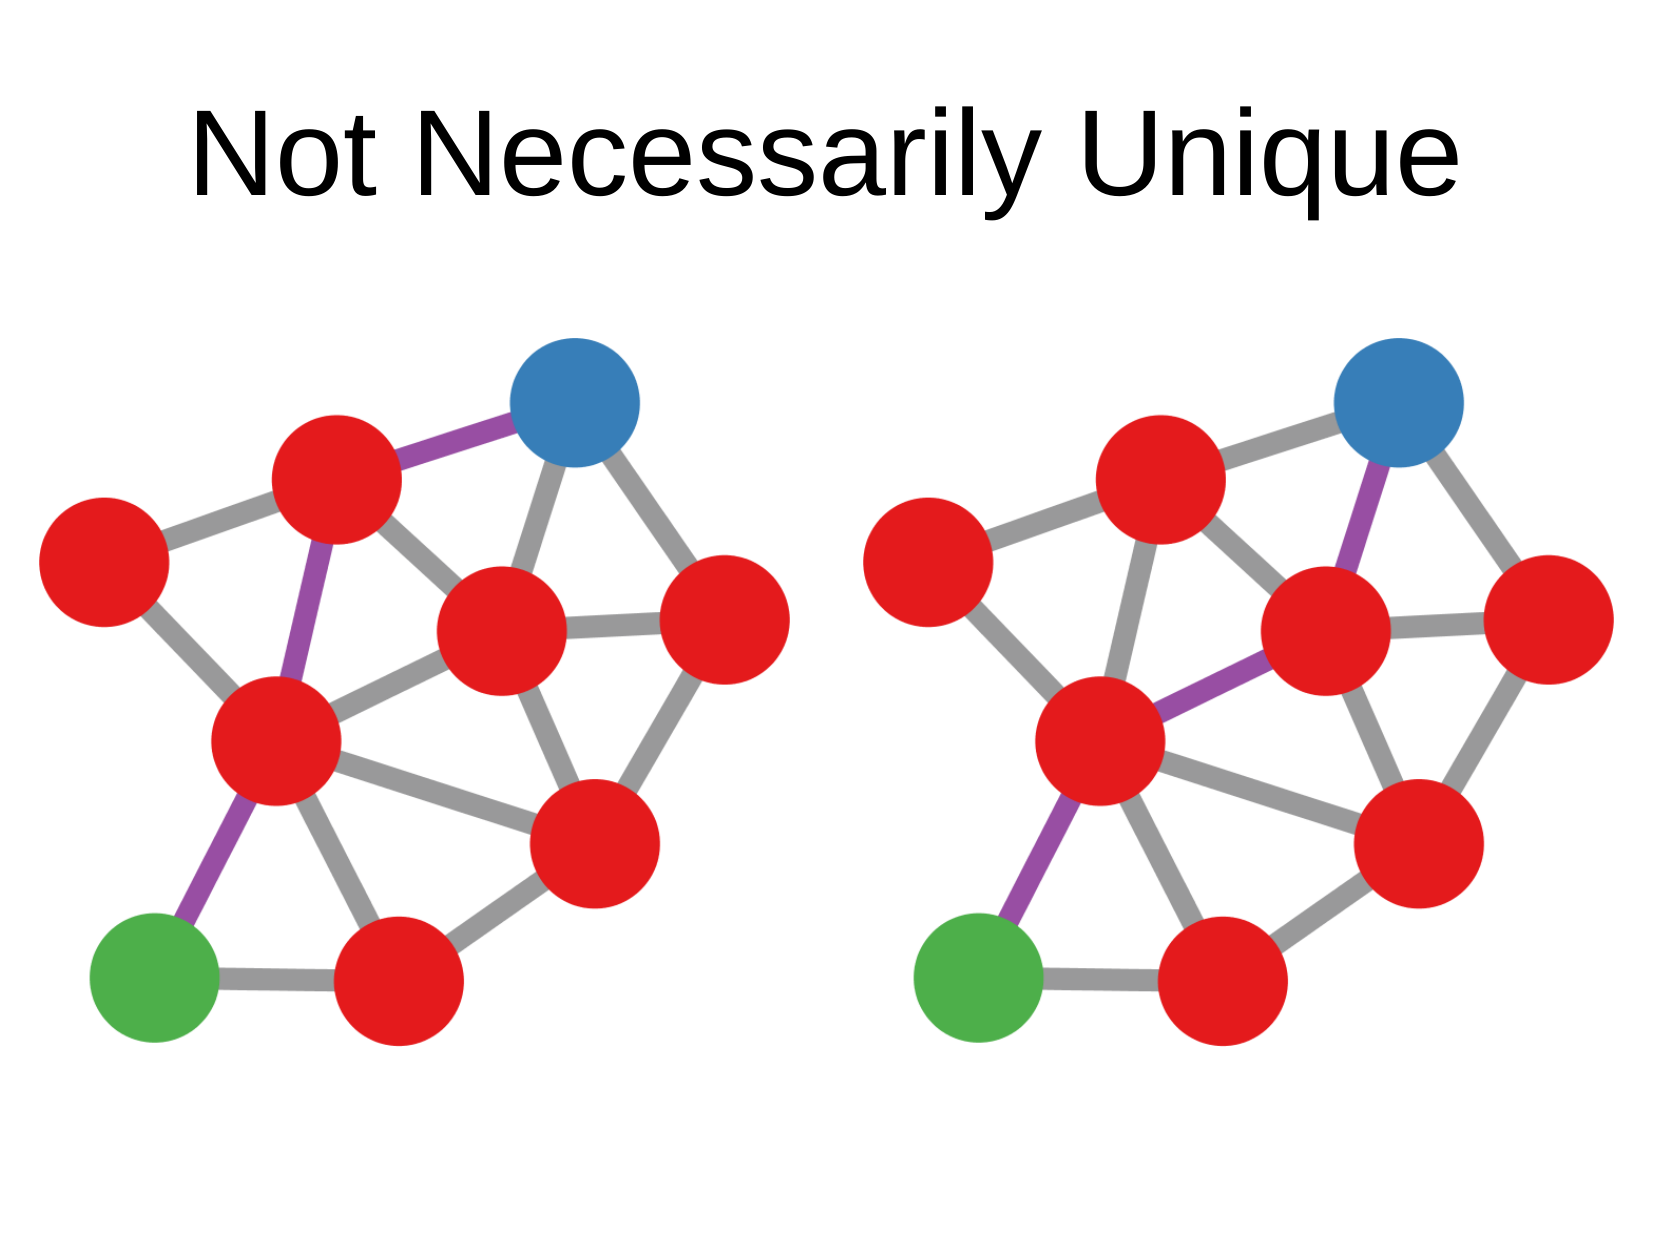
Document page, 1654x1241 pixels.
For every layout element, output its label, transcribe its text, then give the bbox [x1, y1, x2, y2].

picture [863, 338, 1614, 1047]
title Not Necessarily Unique [82, 49, 1571, 257]
picture [39, 338, 790, 1047]
